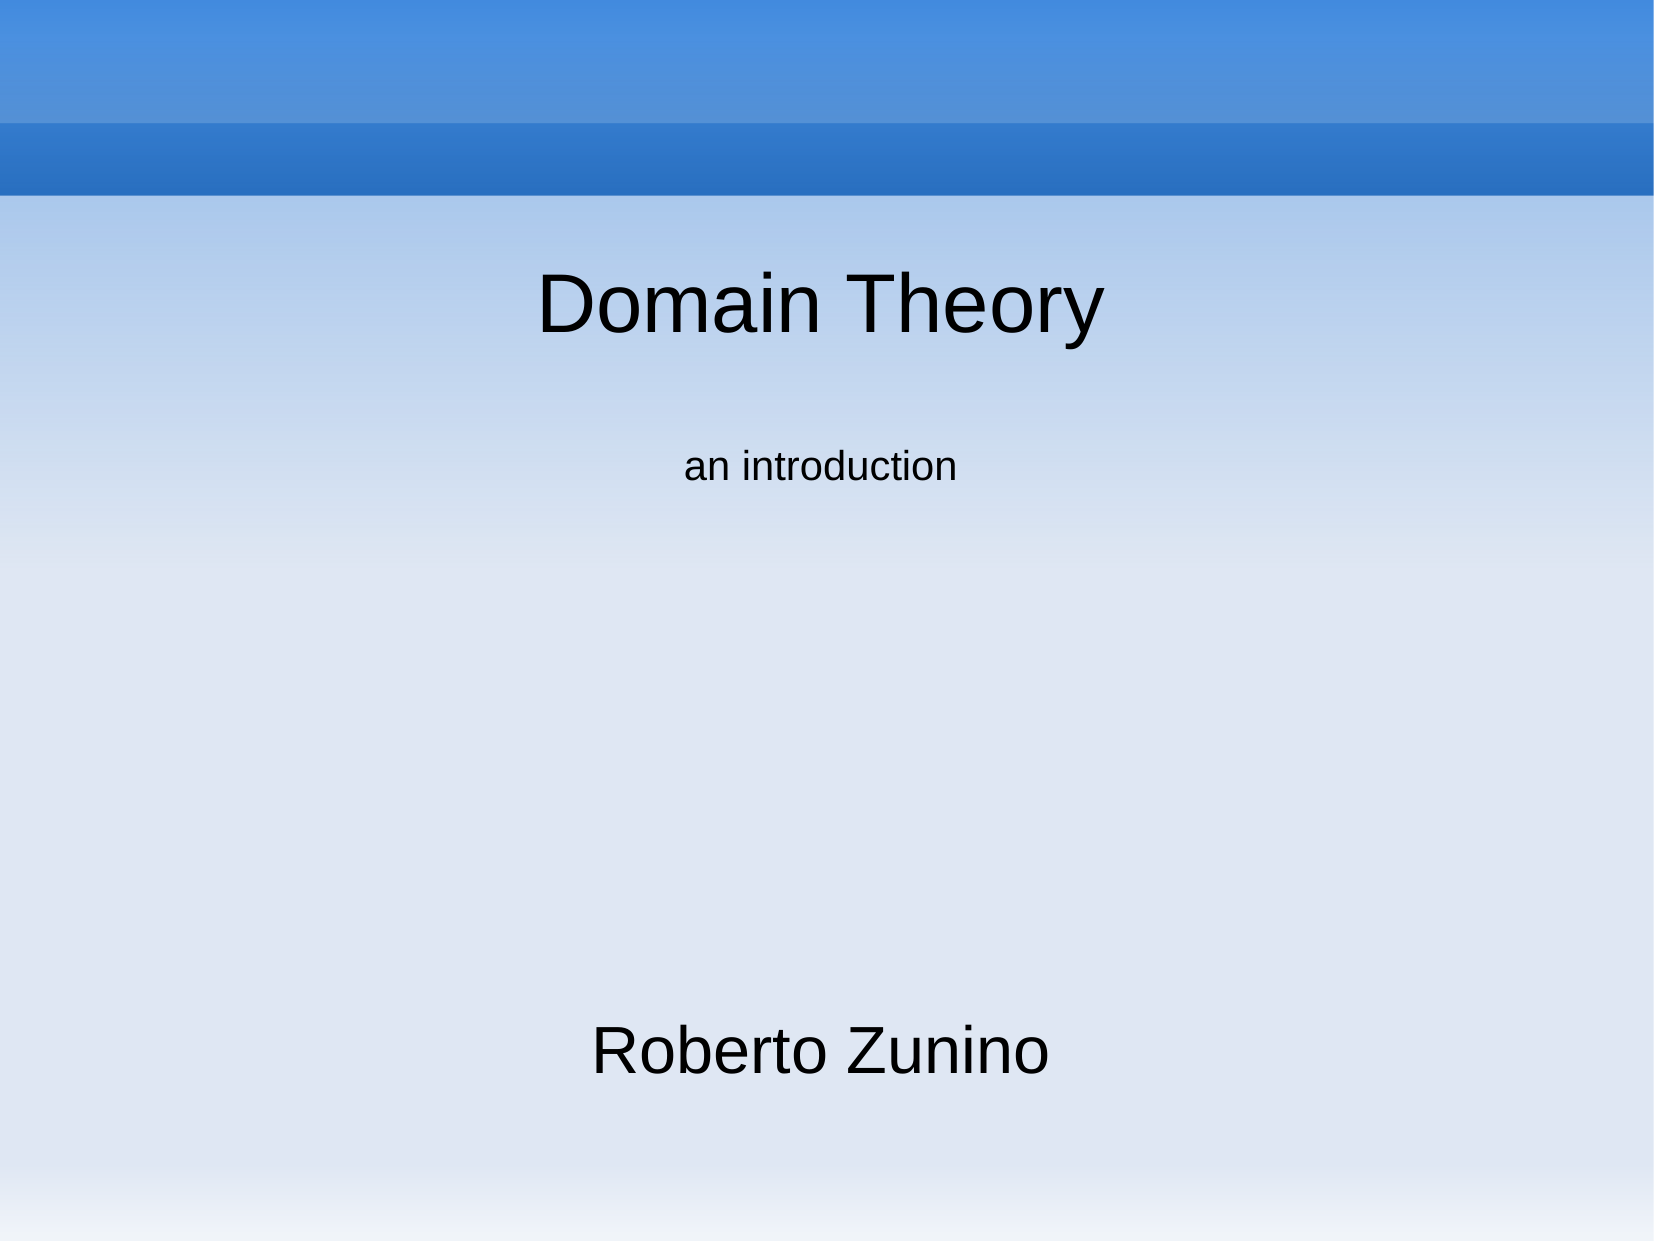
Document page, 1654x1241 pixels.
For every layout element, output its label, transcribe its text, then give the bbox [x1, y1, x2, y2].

picture [0, 0, 1654, 1241]
subtitle Domain Theory an introduction Roberto Zunino [76, 118, 1565, 1227]
